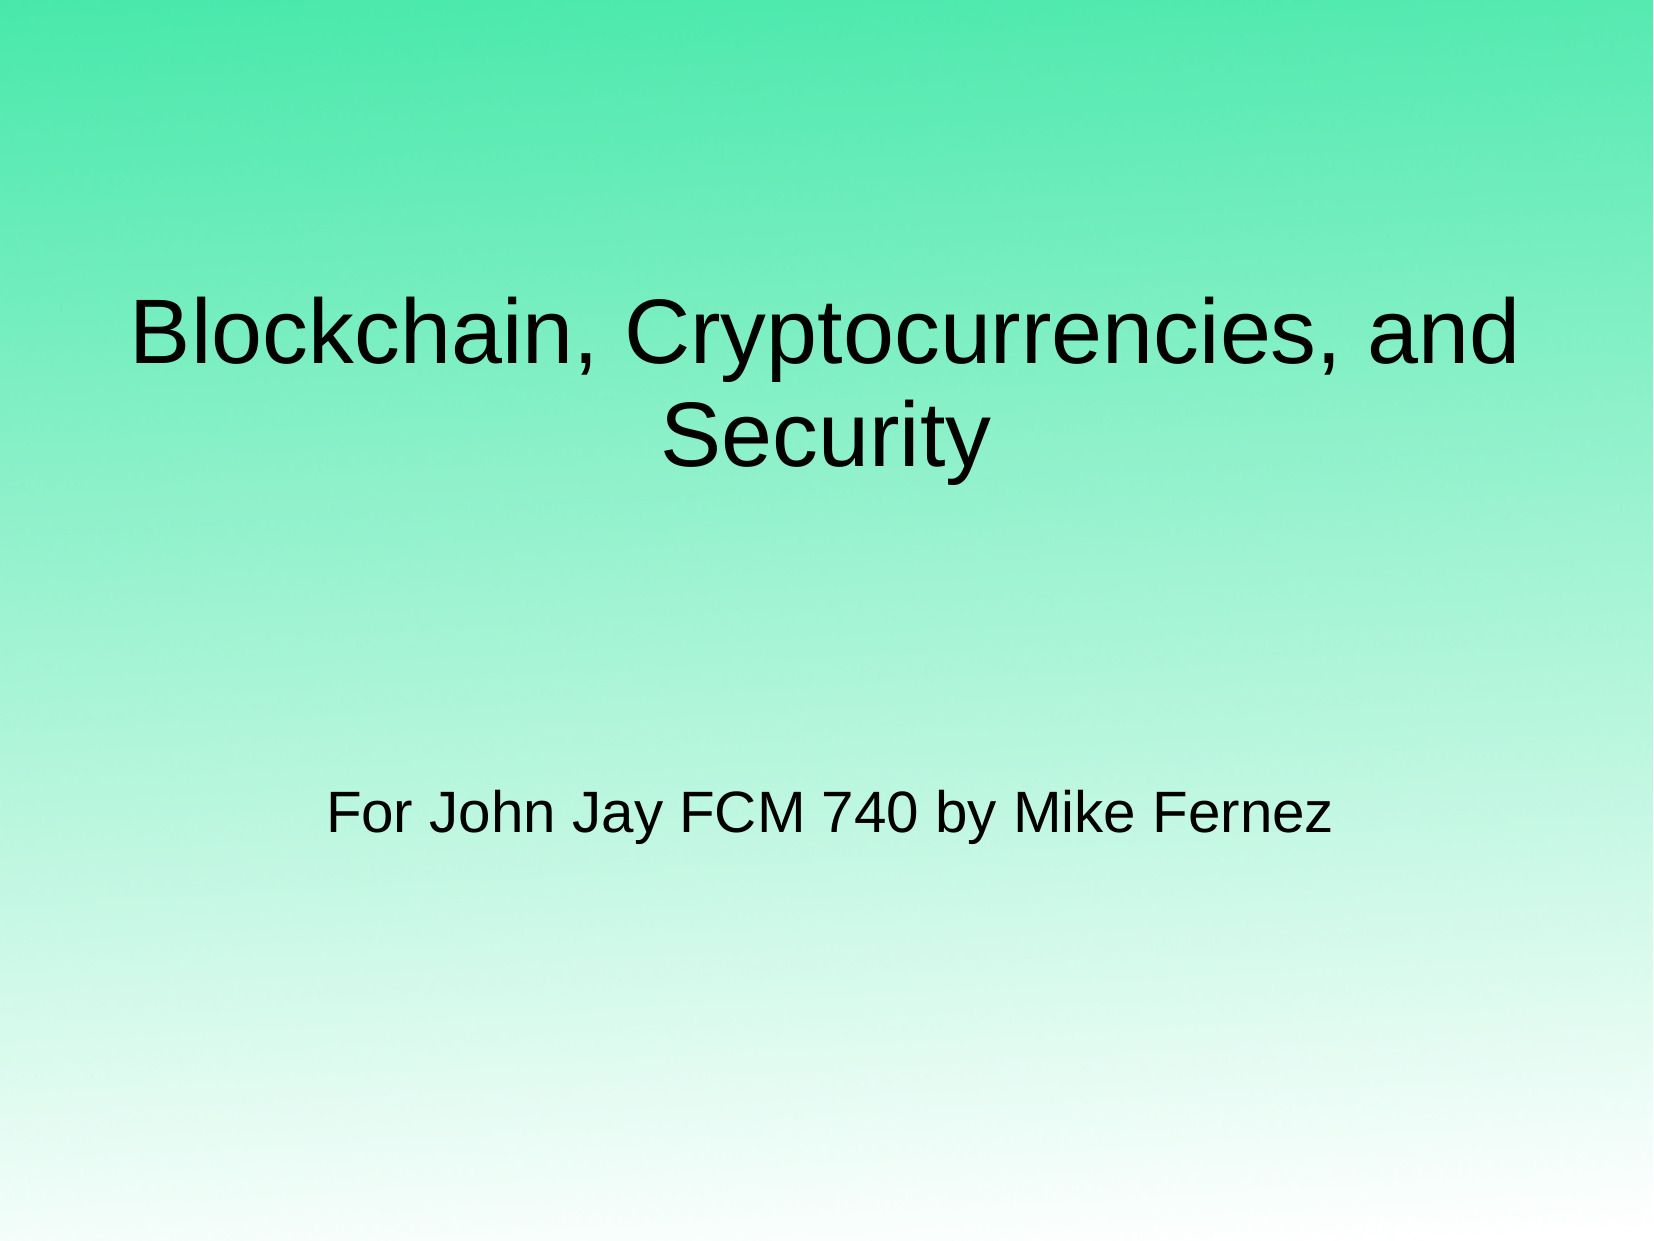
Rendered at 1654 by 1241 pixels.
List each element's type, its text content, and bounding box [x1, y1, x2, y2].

subtitle For John Jay FCM 740 by Mike Fernez [86, 702, 1575, 922]
title Blockchain, Cryptocurrencies, and Security [82, 279, 1571, 487]
picture [0, 0, 1654, 1241]
